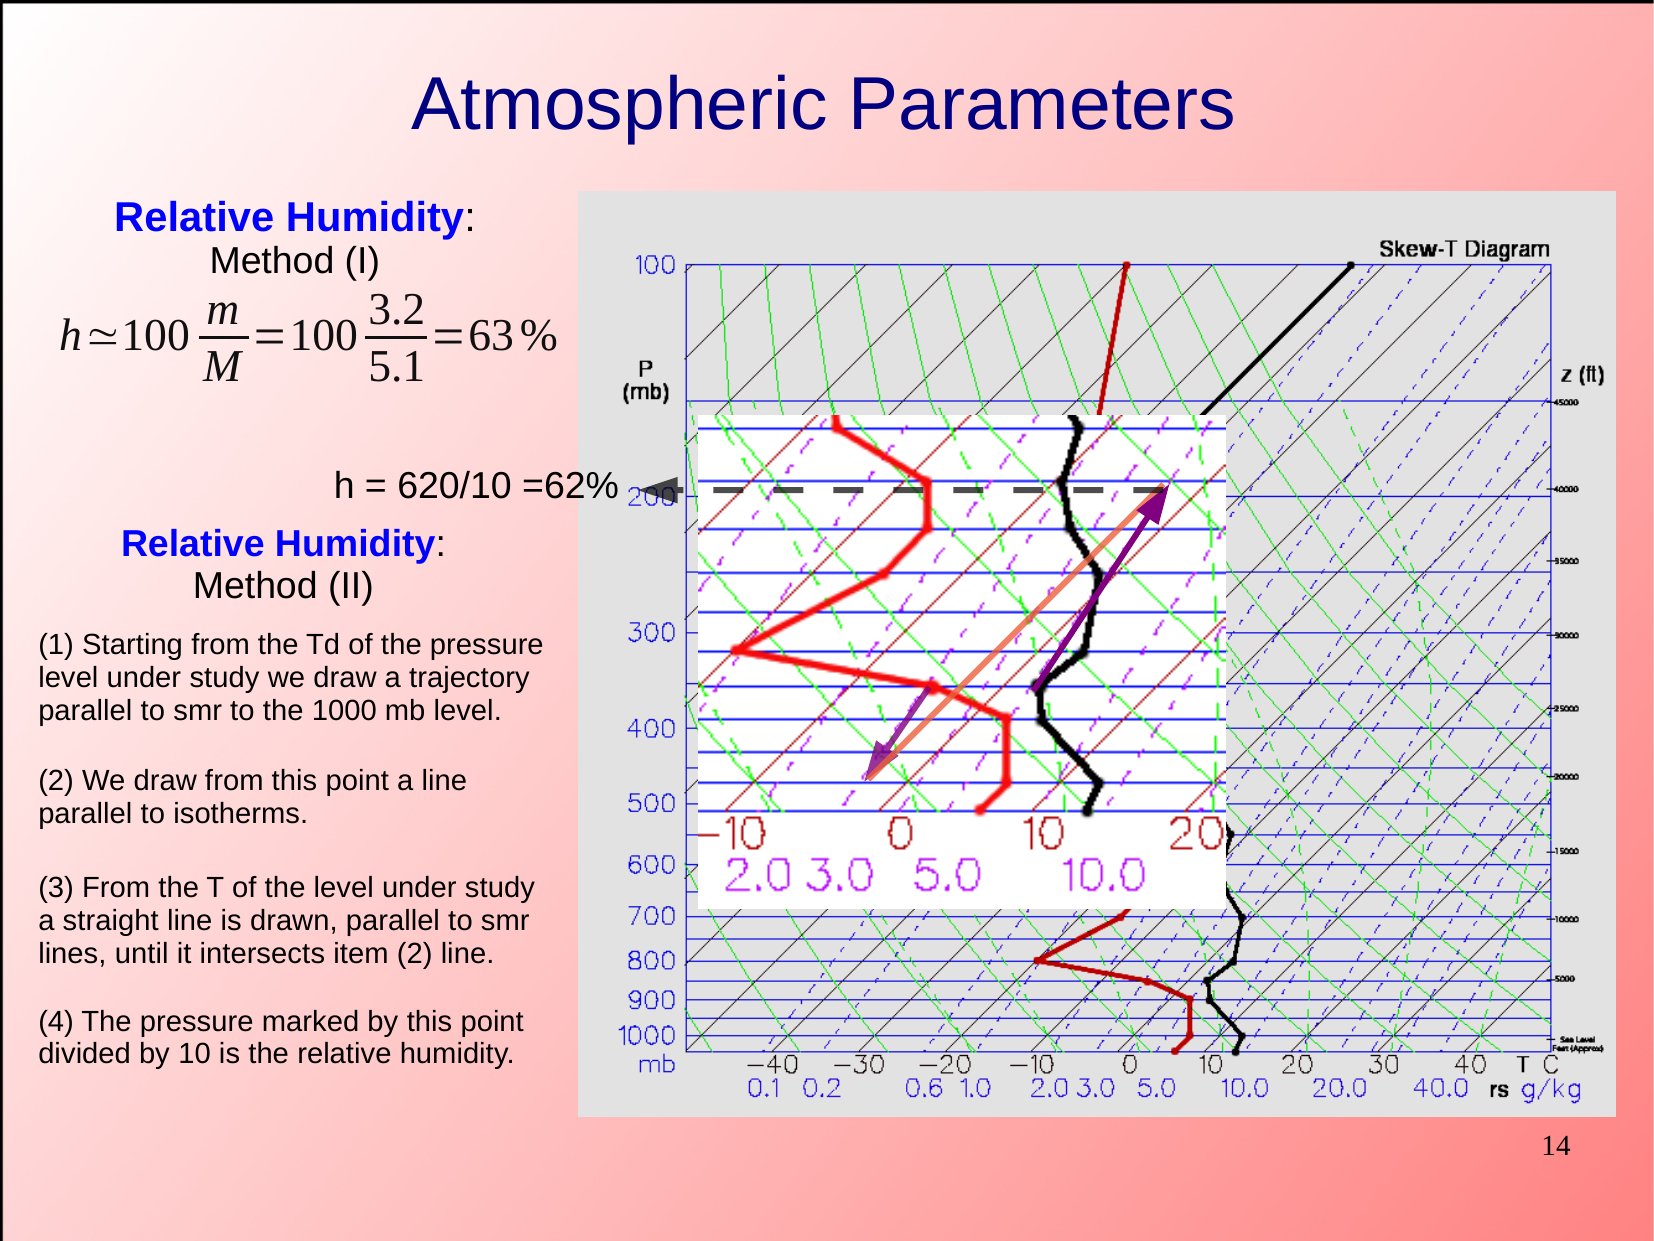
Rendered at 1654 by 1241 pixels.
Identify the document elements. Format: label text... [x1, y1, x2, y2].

title Atmospheric Parameters [17, 29, 1630, 178]
text_box Relative Humidity: Method (I) [99, 186, 503, 283]
text_box Relative Humidity: Method (II) [106, 515, 472, 615]
text_box (3) From the T of the level under study a straight line is drawn, parallel to smr lines, until it intersects item (2) line. [23, 863, 573, 997]
text_box (1) Starting from the Td of the pressure level under study we draw a trajectory parallel to smr to the 1000 mb level. [23, 620, 579, 734]
text_box (2) We draw from this point a line parallel to isotherms. [23, 756, 556, 863]
text_box (4) The pressure marked by this point divided by 10 is the relative humidity. [23, 997, 573, 1111]
picture [0, 0, 1654, 1241]
text_box h = 620/10 =62% [318, 456, 634, 514]
chart [53, 283, 565, 392]
